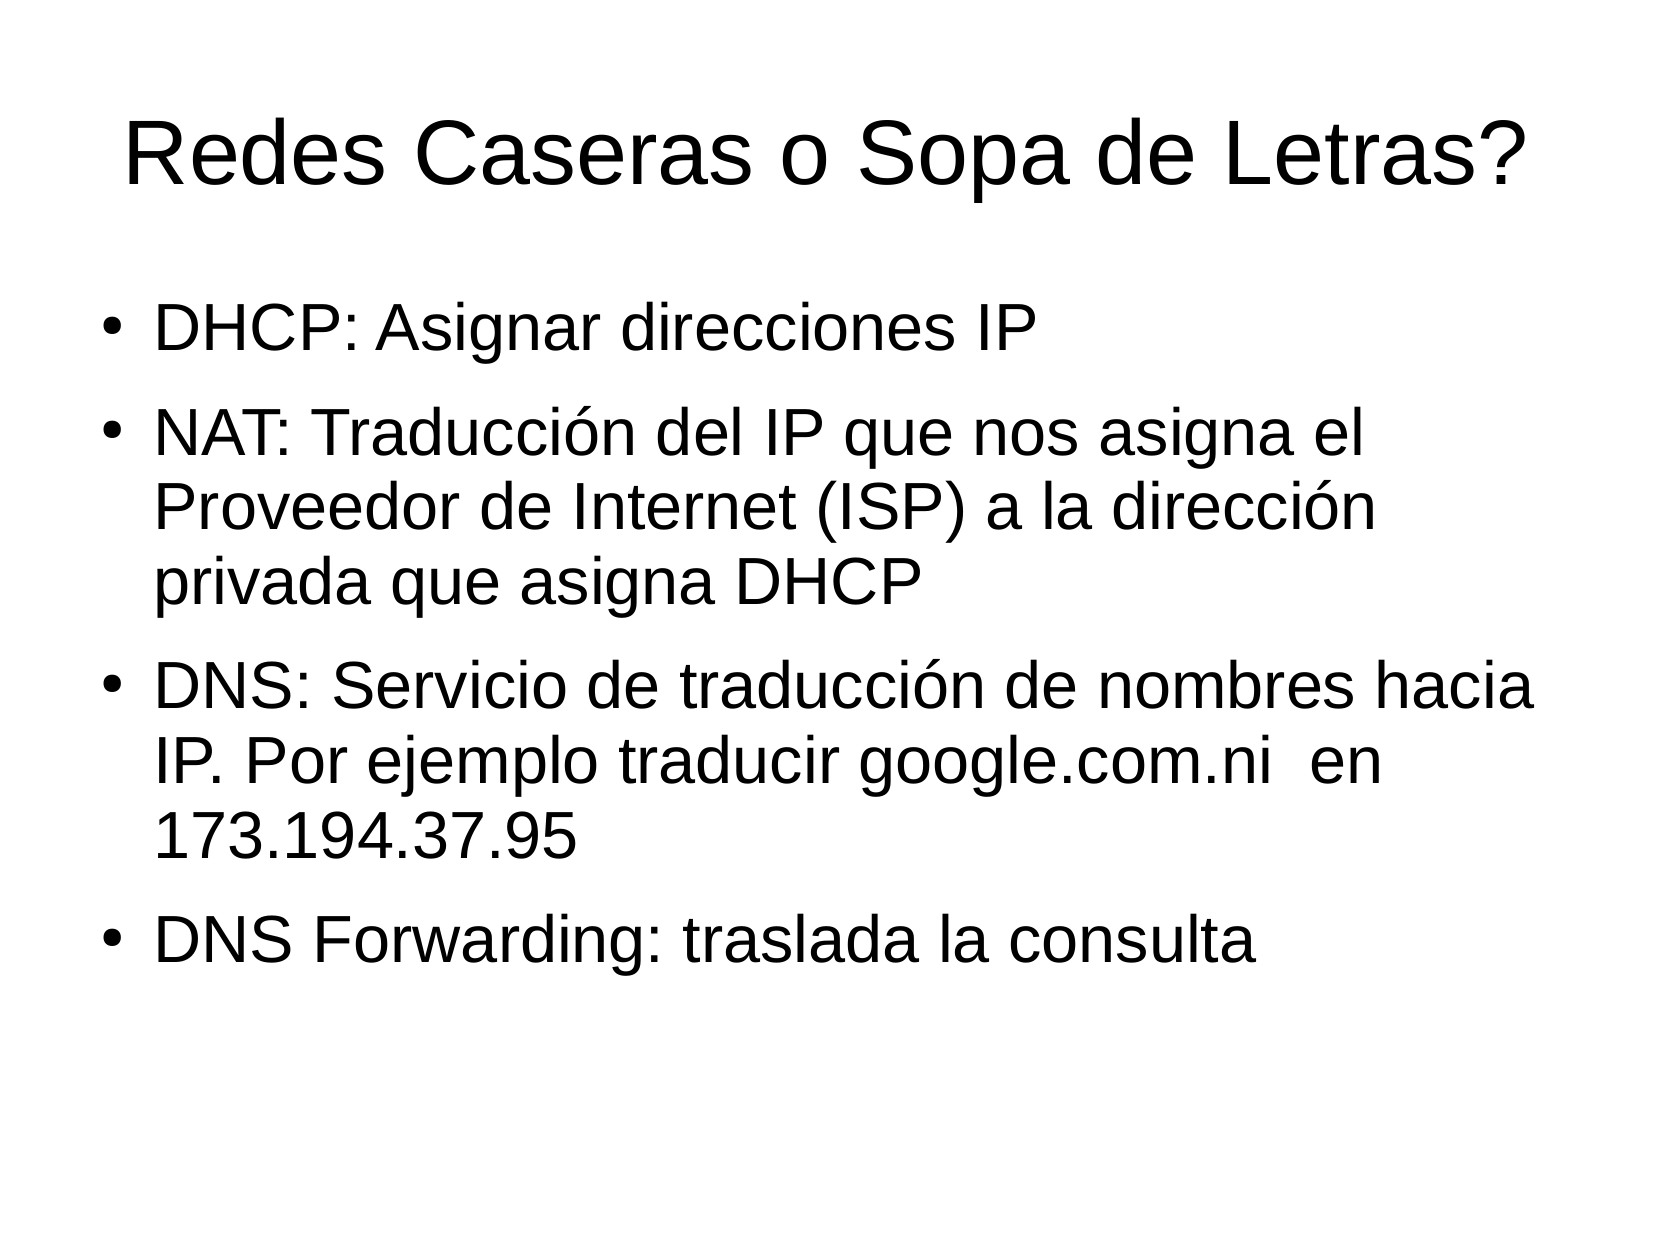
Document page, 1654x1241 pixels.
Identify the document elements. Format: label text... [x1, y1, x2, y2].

list DHCP: Asignar direcciones IP NAT: Traducción del IP que nos asigna el Proveedor de Internet (ISP) a la dirección privada que asigna DHCP DNS: Servicio de traducción de nombres hacia IP. Por ejemplo traducir google.com.ni en 173.194.37.95 DNS Forwarding: traslada la consulta [82, 290, 1538, 1010]
title Redes Caseras o Sopa de Letras? [82, 49, 1571, 257]
